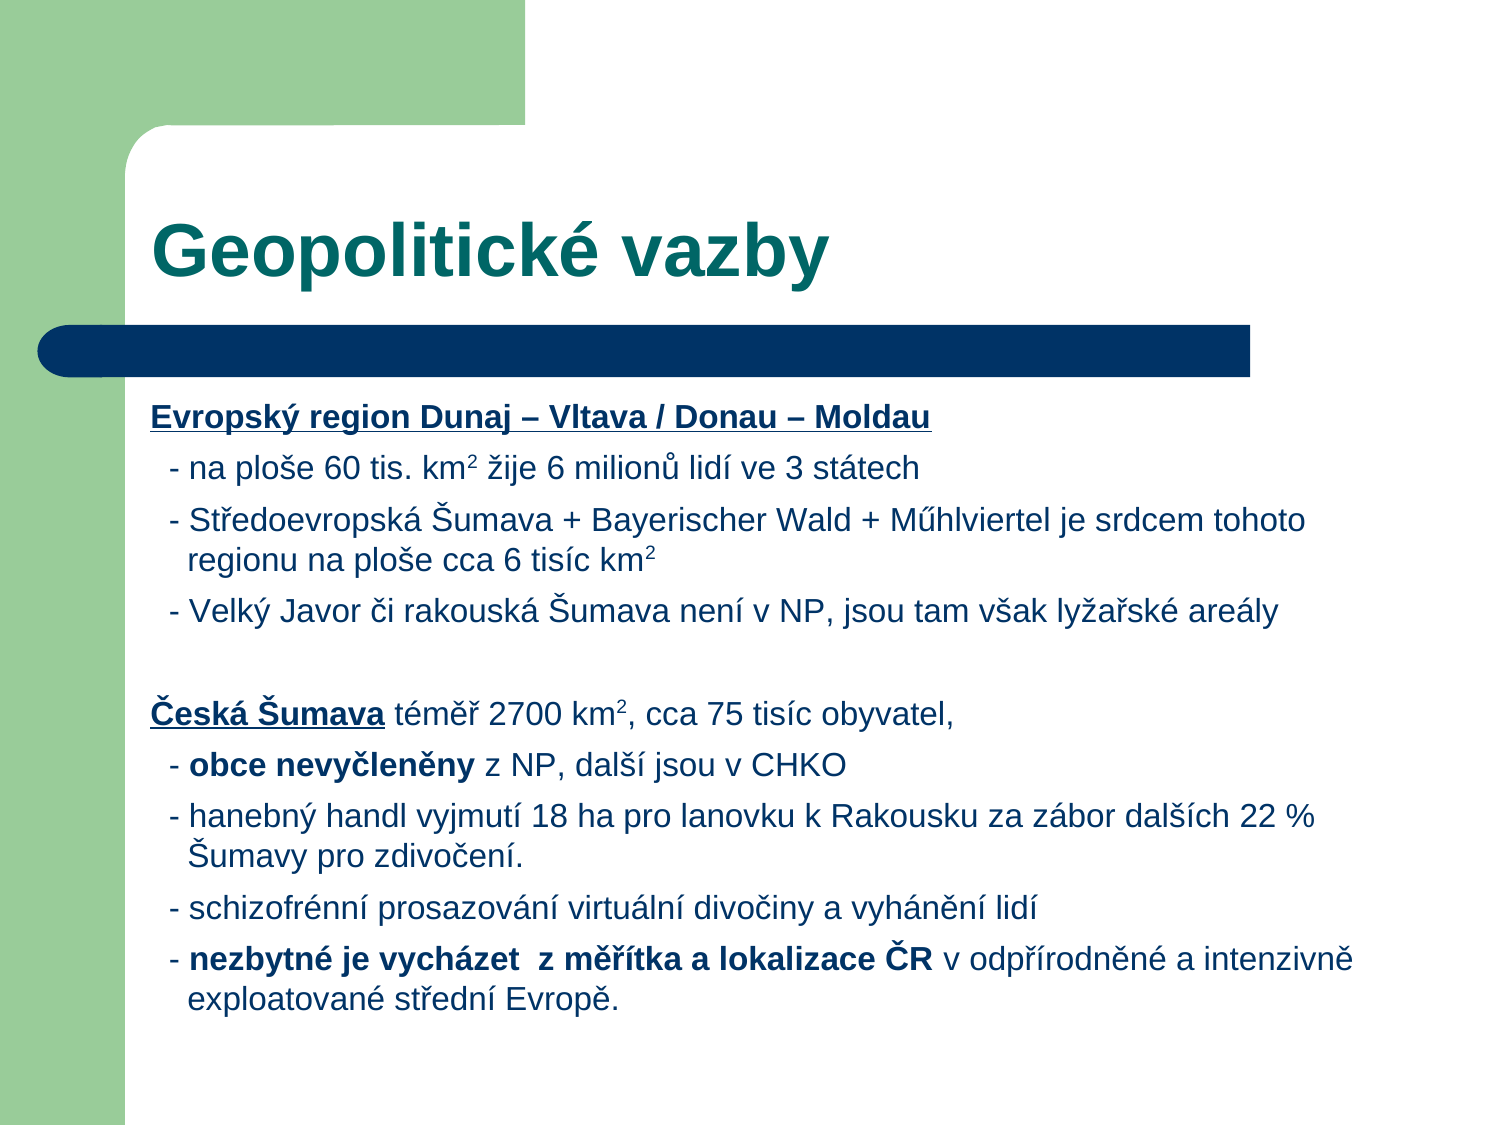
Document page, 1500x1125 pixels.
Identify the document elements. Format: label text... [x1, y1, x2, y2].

title Geopolitické vazby [136, 123, 1414, 301]
list Evropský region Dunaj – Vltava / Donau – Moldau - na ploše 60 tis. km2 žije 6 milionů lidí ve 3 státech - Středoevropská Šumava + Bayerischer Wald + Műhlviertel je srdcem tohoto regionu na ploše cca 6 tisíc km2 - Velký Javor či rakouská Šumava není v NP, jsou tam však lyžařské areály Česká Šumava téměř 2700 km2, cca 75 tisíc obyvatel, - obce nevyčleněny z NP, další jsou v CHKO - hanebný handl vyjmutí 18 ha pro lanovku k Rakousku za zábor dalších 22 % Šumavy pro zdivočení. - schizofrénní prosazování virtuální divočiny a vyhánění lidí - nezbytné je vycházet z měřítka a lokalizace ČR v odpřírodněné a intenzivně exploatované střední Evropě. [135, 387, 1400, 1094]
